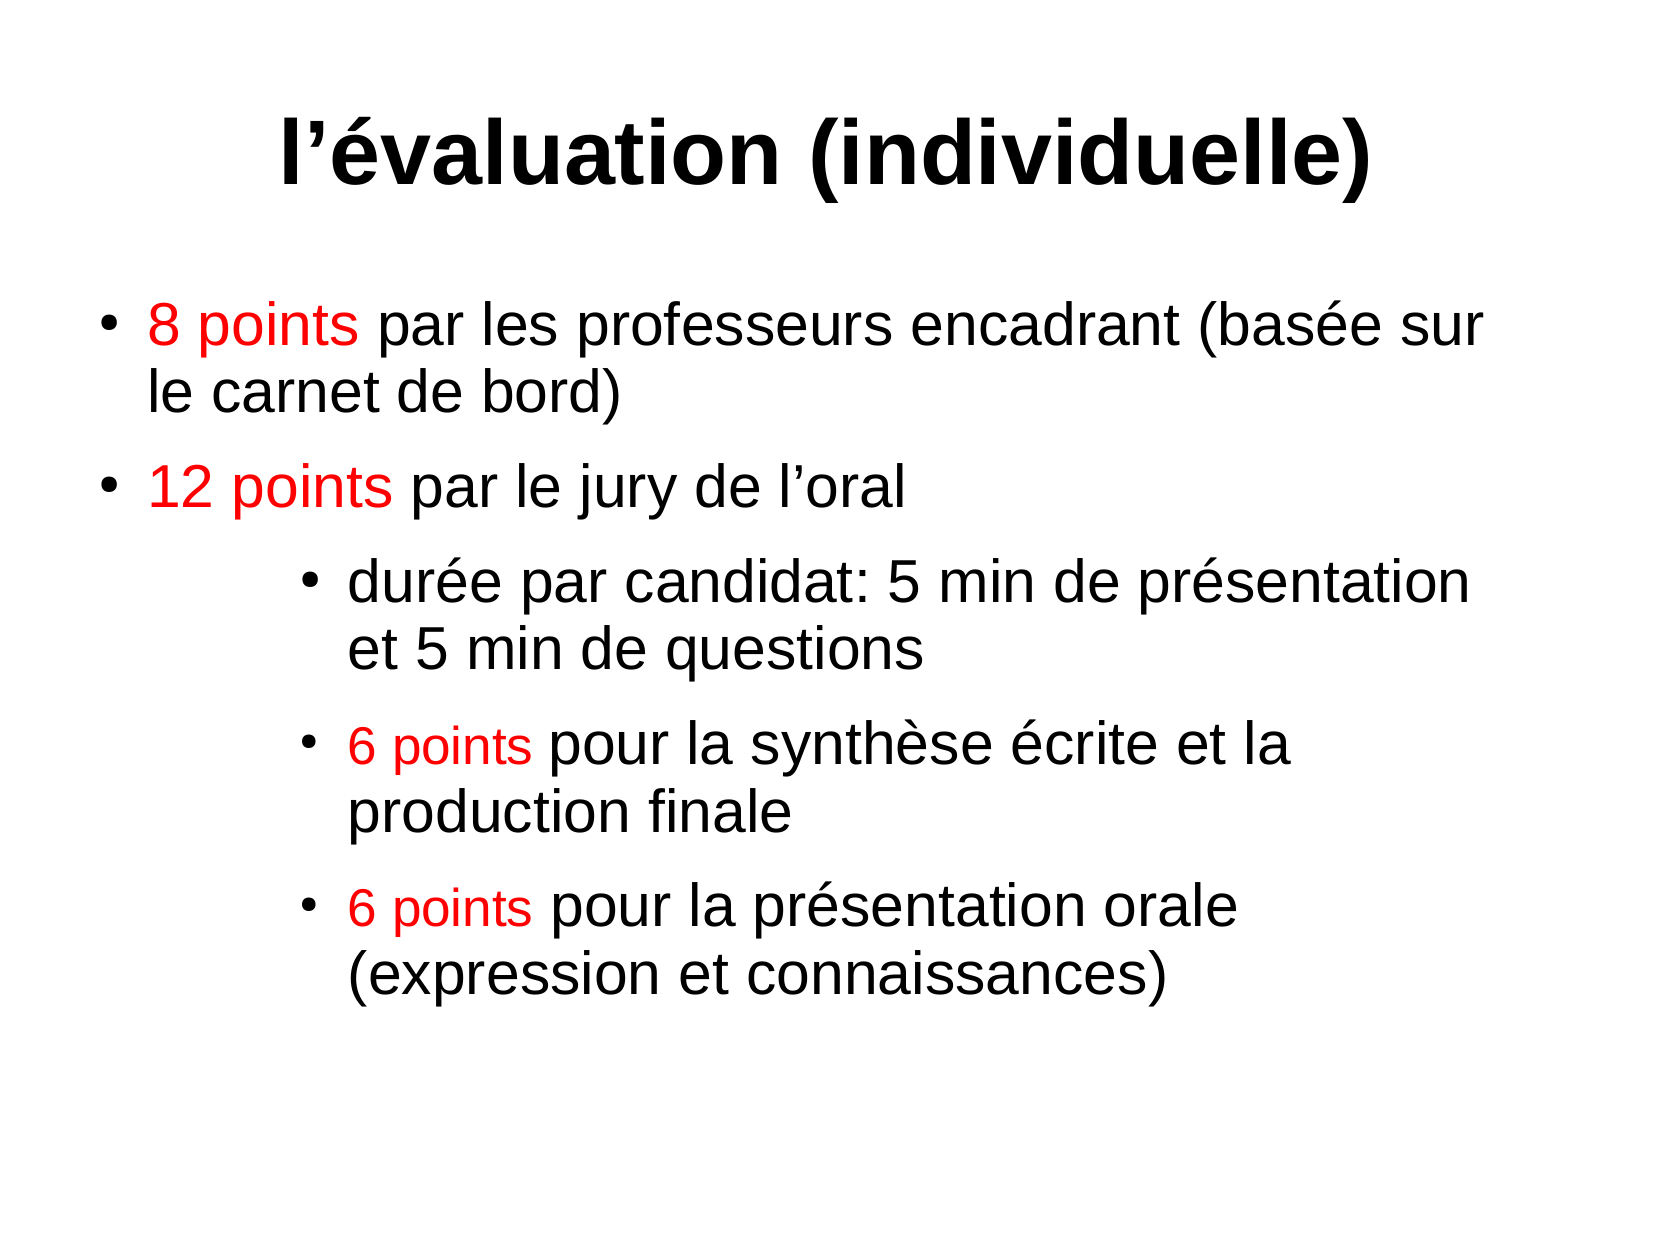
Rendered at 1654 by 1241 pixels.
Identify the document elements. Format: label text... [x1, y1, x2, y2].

list 8 points par les professeurs encadrant (basée sur le carnet de bord) 12 points par le jury de l’oral durée par candidat: 5 min de présentation et 5 min de questions 6 points pour la synthèse écrite et la production finale 6 points pour la présentation orale (expression et connaissances) [82, 290, 1538, 1010]
title l’évaluation (individuelle) [82, 49, 1571, 257]
